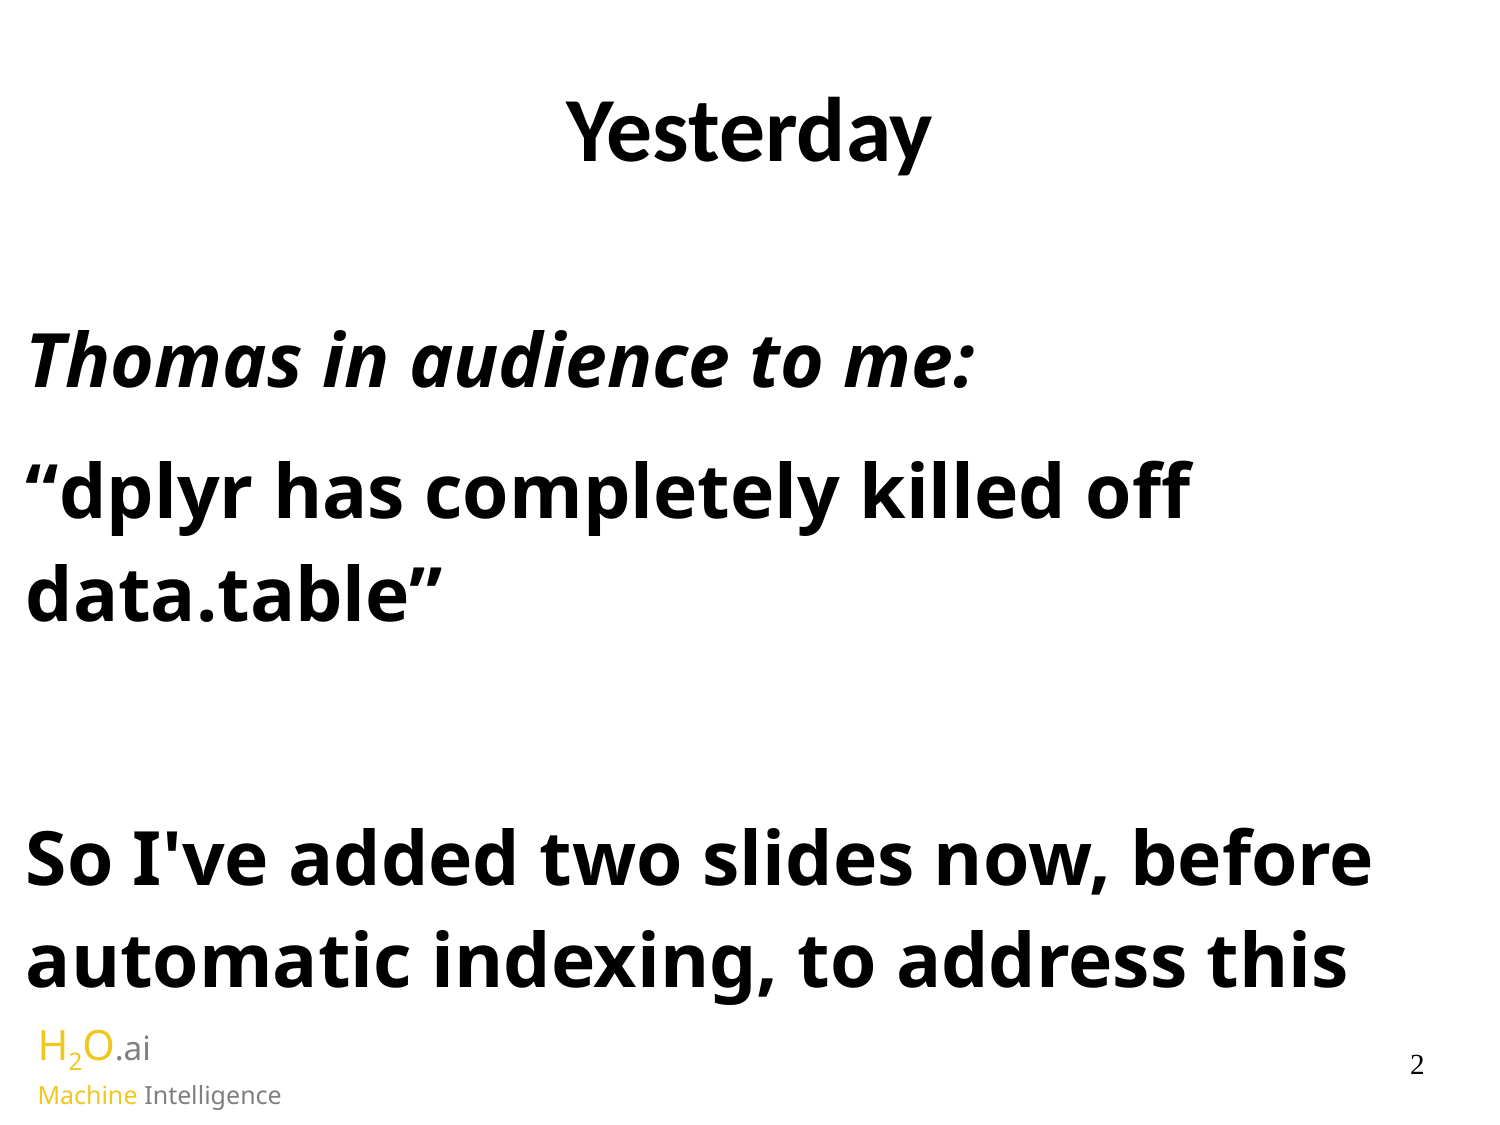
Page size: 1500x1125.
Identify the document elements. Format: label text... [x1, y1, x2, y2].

list Thomas in audience to me: “dplyr has completely killed off data.table” So I've added two slides now, before automatic indexing, to address this [30, 203, 1486, 1066]
title Yesterday [75, 15, 1425, 203]
